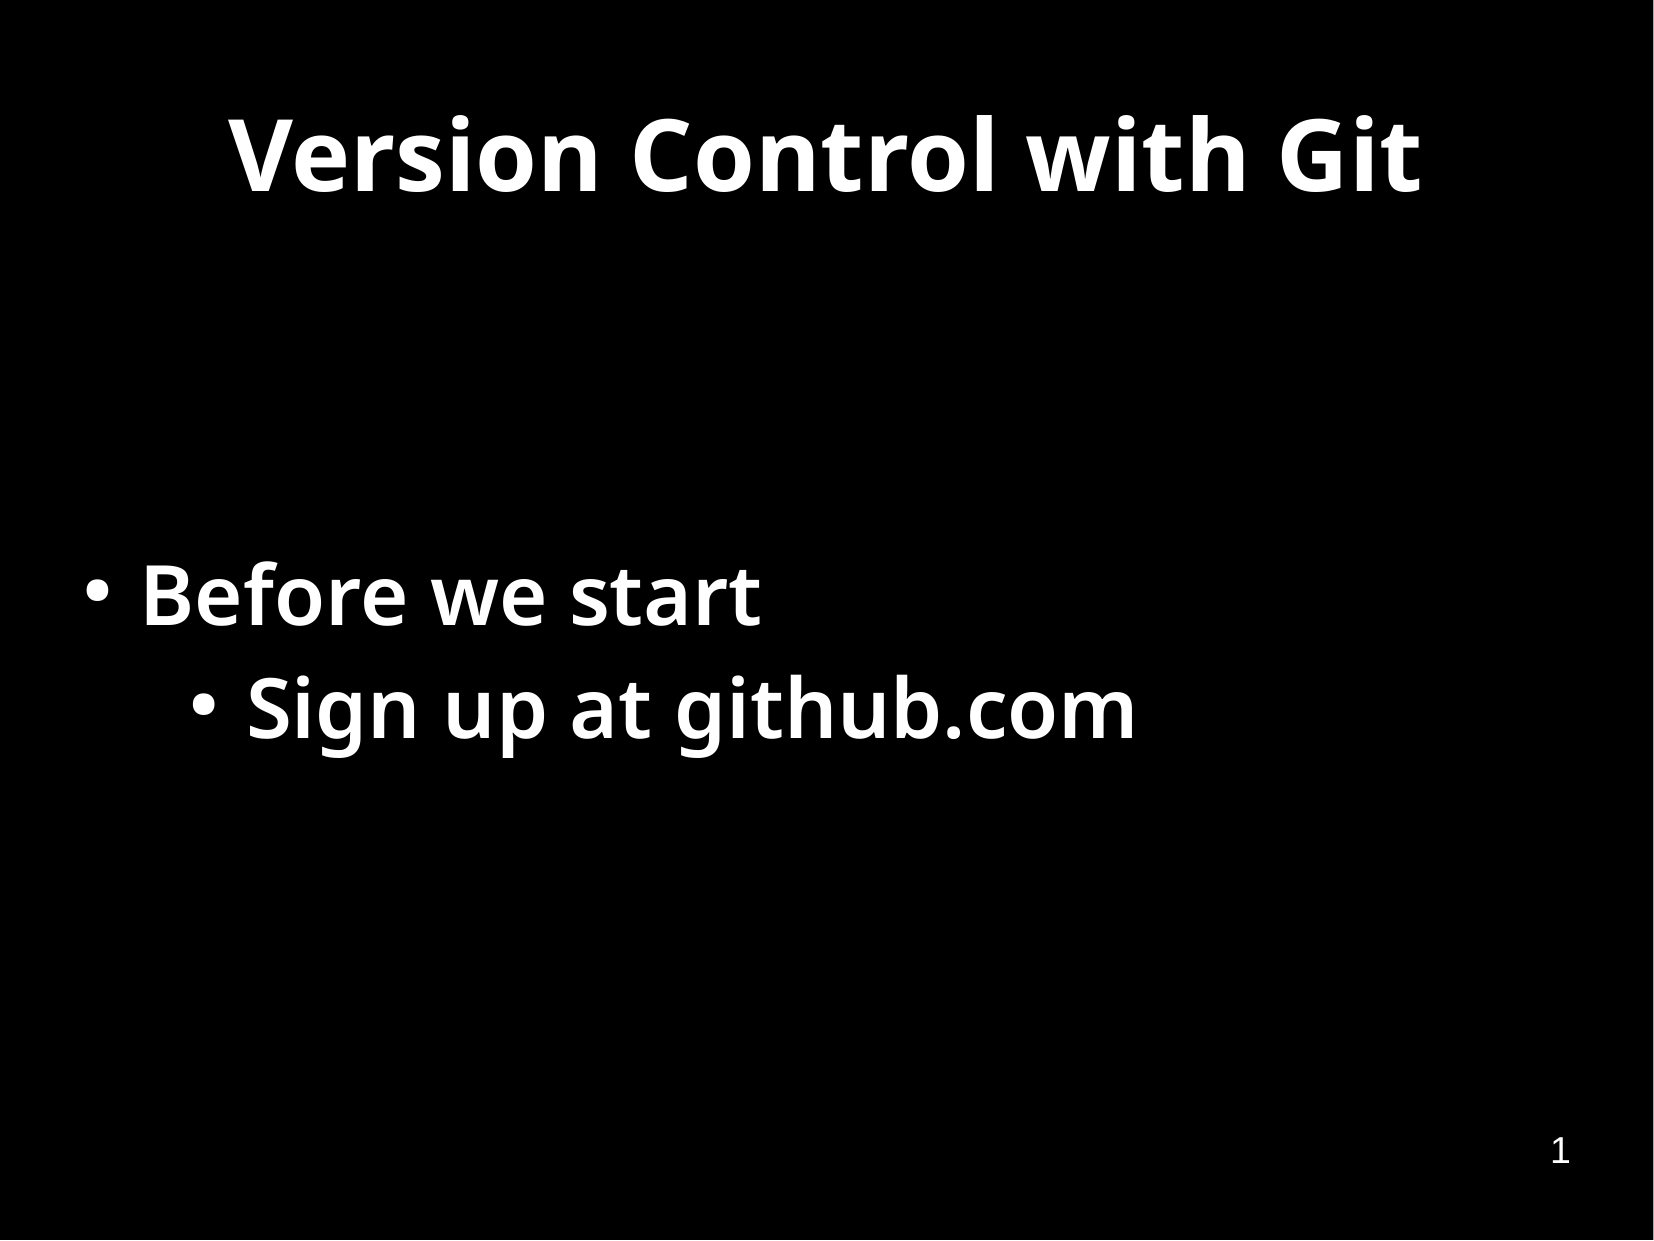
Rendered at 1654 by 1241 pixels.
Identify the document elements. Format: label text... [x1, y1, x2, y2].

subtitle Before we start Sign up at github.com [82, 290, 1571, 1010]
text_box 1 [1535, 1122, 1586, 1179]
title Version Control with Git [82, 49, 1571, 257]
